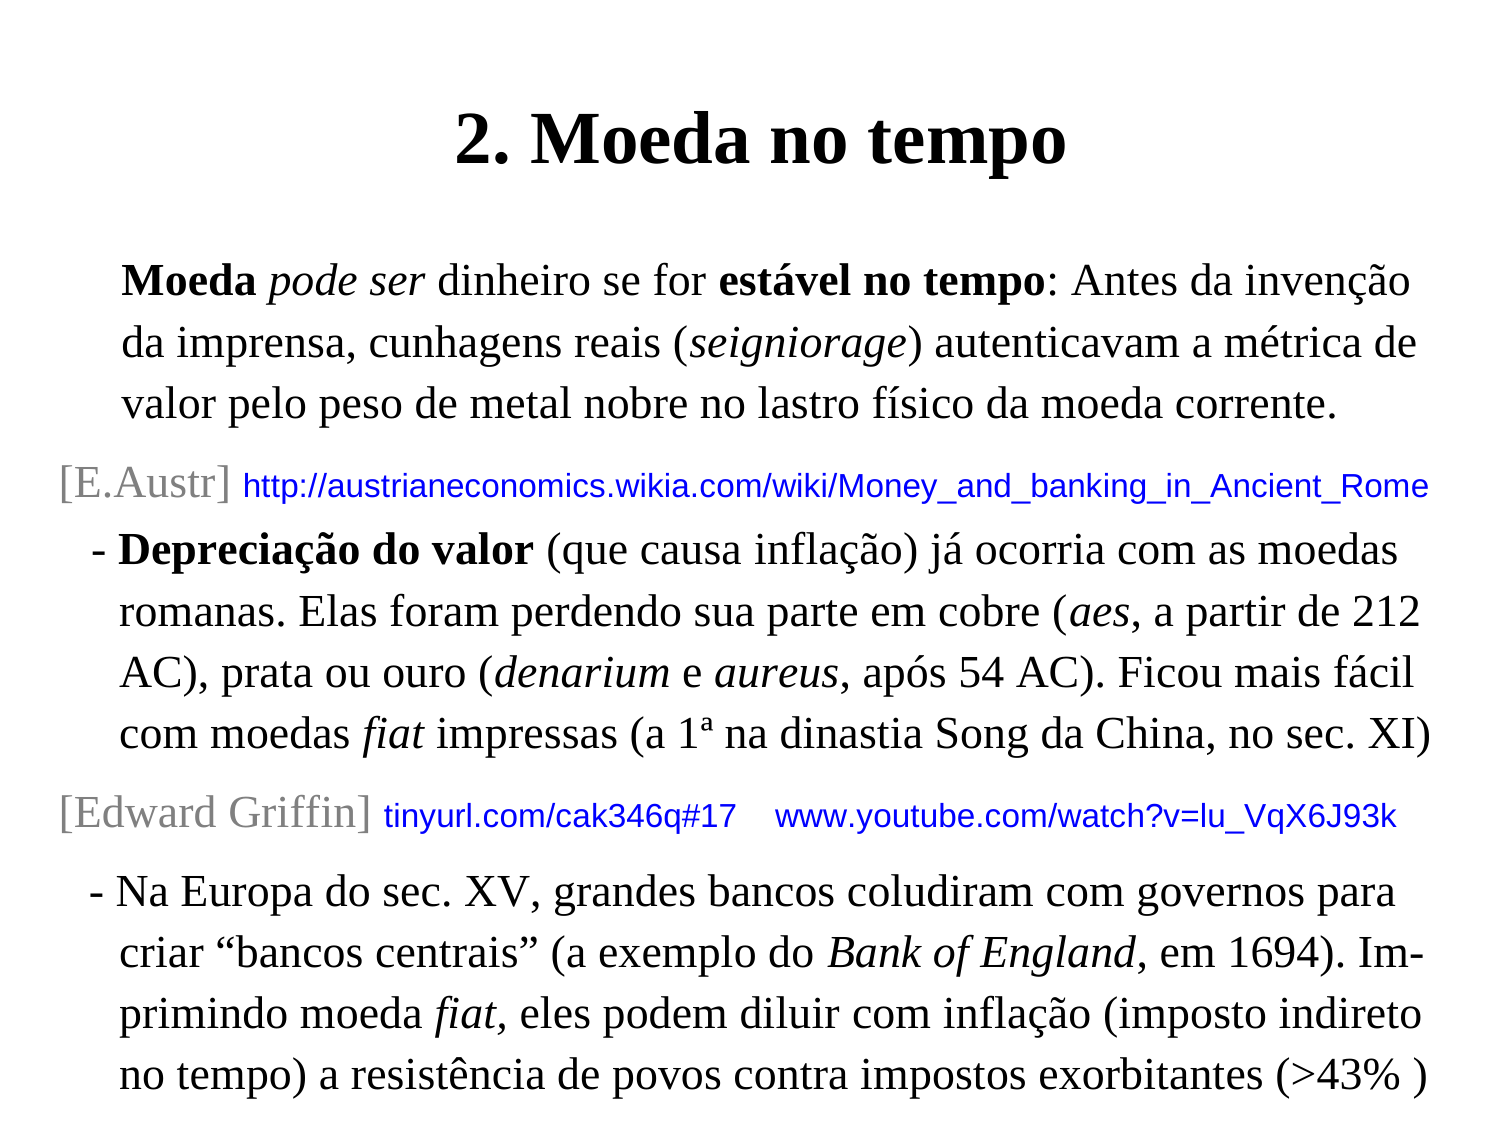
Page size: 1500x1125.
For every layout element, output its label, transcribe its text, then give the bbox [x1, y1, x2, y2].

text_box Moeda pode ser dinheiro se for estável no tempo: Antes da invenção da imprensa, cunhagens reais (seigniorage) autenticavam a métrica de valor pelo peso de metal nobre no lastro físico da moeda corrente. [E.Austr] http://austrianeconomics.wikia.com/wiki/Money_and_banking_in_Ancient_Rome - Depreciação do valor (que causa inflação) já ocorria com as moedas romanas. Elas foram perdendo sua parte em cobre (aes, a partir de 212 AC), prata ou ouro (denarium e aureus, após 54 AC). Ficou mais fácil com moedas fiat impressas (a 1ª na dinastia Song da China, no sec. XI) [Edward Griffin] tinyurl.com/cak346q#17 www.youtube.com/watch?v=lu_VqX6J93k - Na Europa do sec. XV, grandes bancos coludiram com governos para criar “bancos centrais” (a exemplo do Bank of England, em 1694). Im-primindo moeda fiat, eles podem diluir com inflação (imposto indireto no tempo) a resistência de povos contra impostos exorbitantes (>43% ) [56, 244, 1442, 1100]
title 2. Moeda no tempo [97, 63, 1426, 214]
